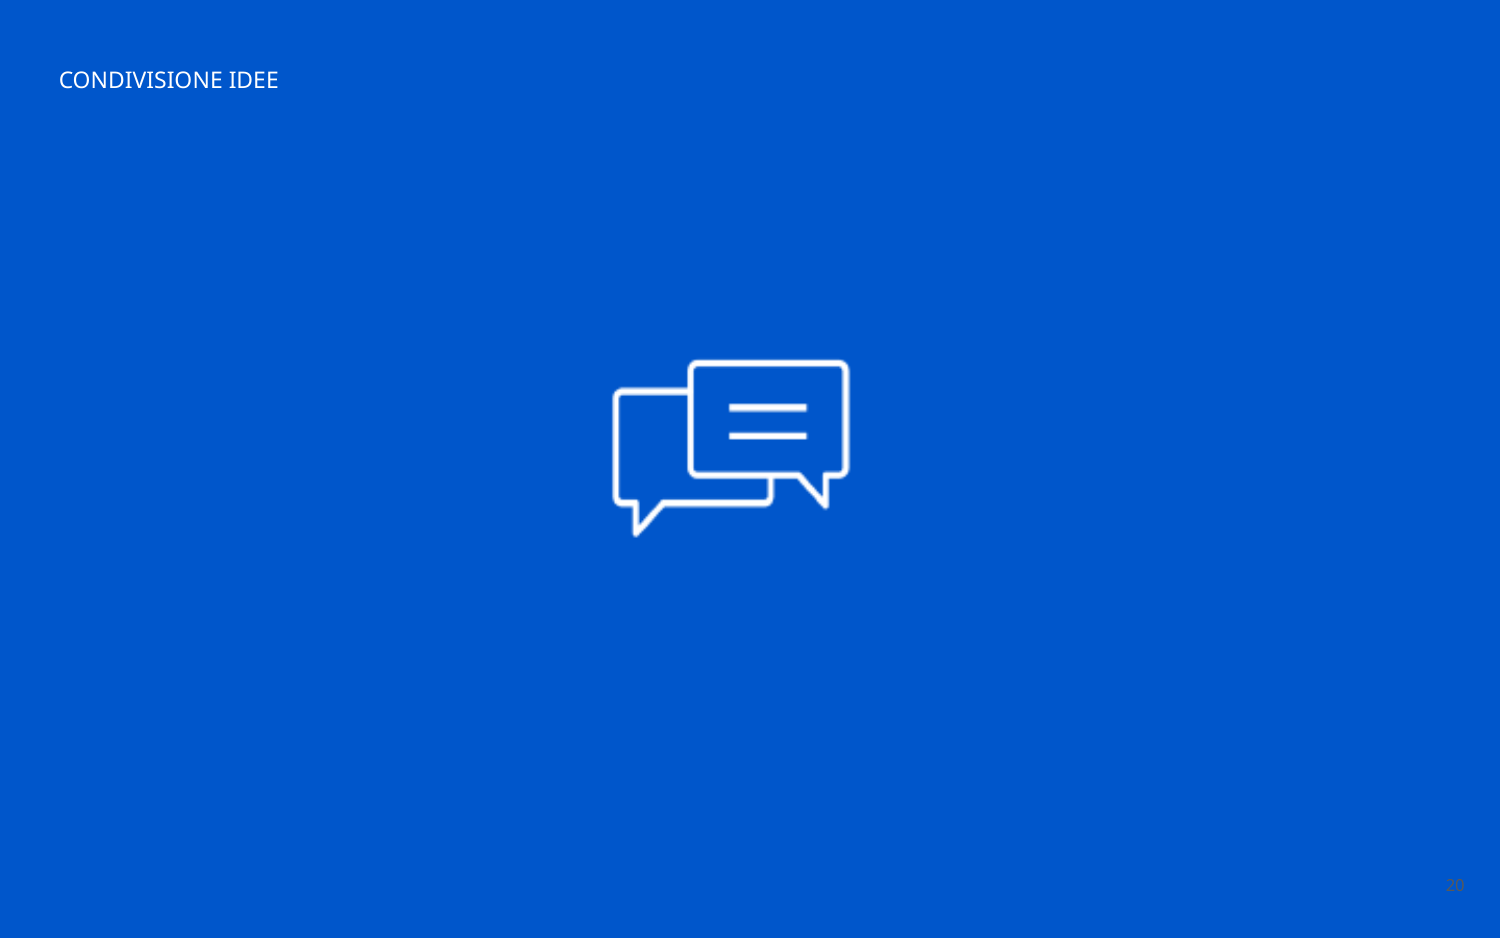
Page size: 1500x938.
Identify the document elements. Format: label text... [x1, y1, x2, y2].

text_box CONDIVISIONE IDEE [43, 50, 486, 141]
slide_number <number> [1389, 849, 1480, 922]
picture [0, 0, 1500, 938]
